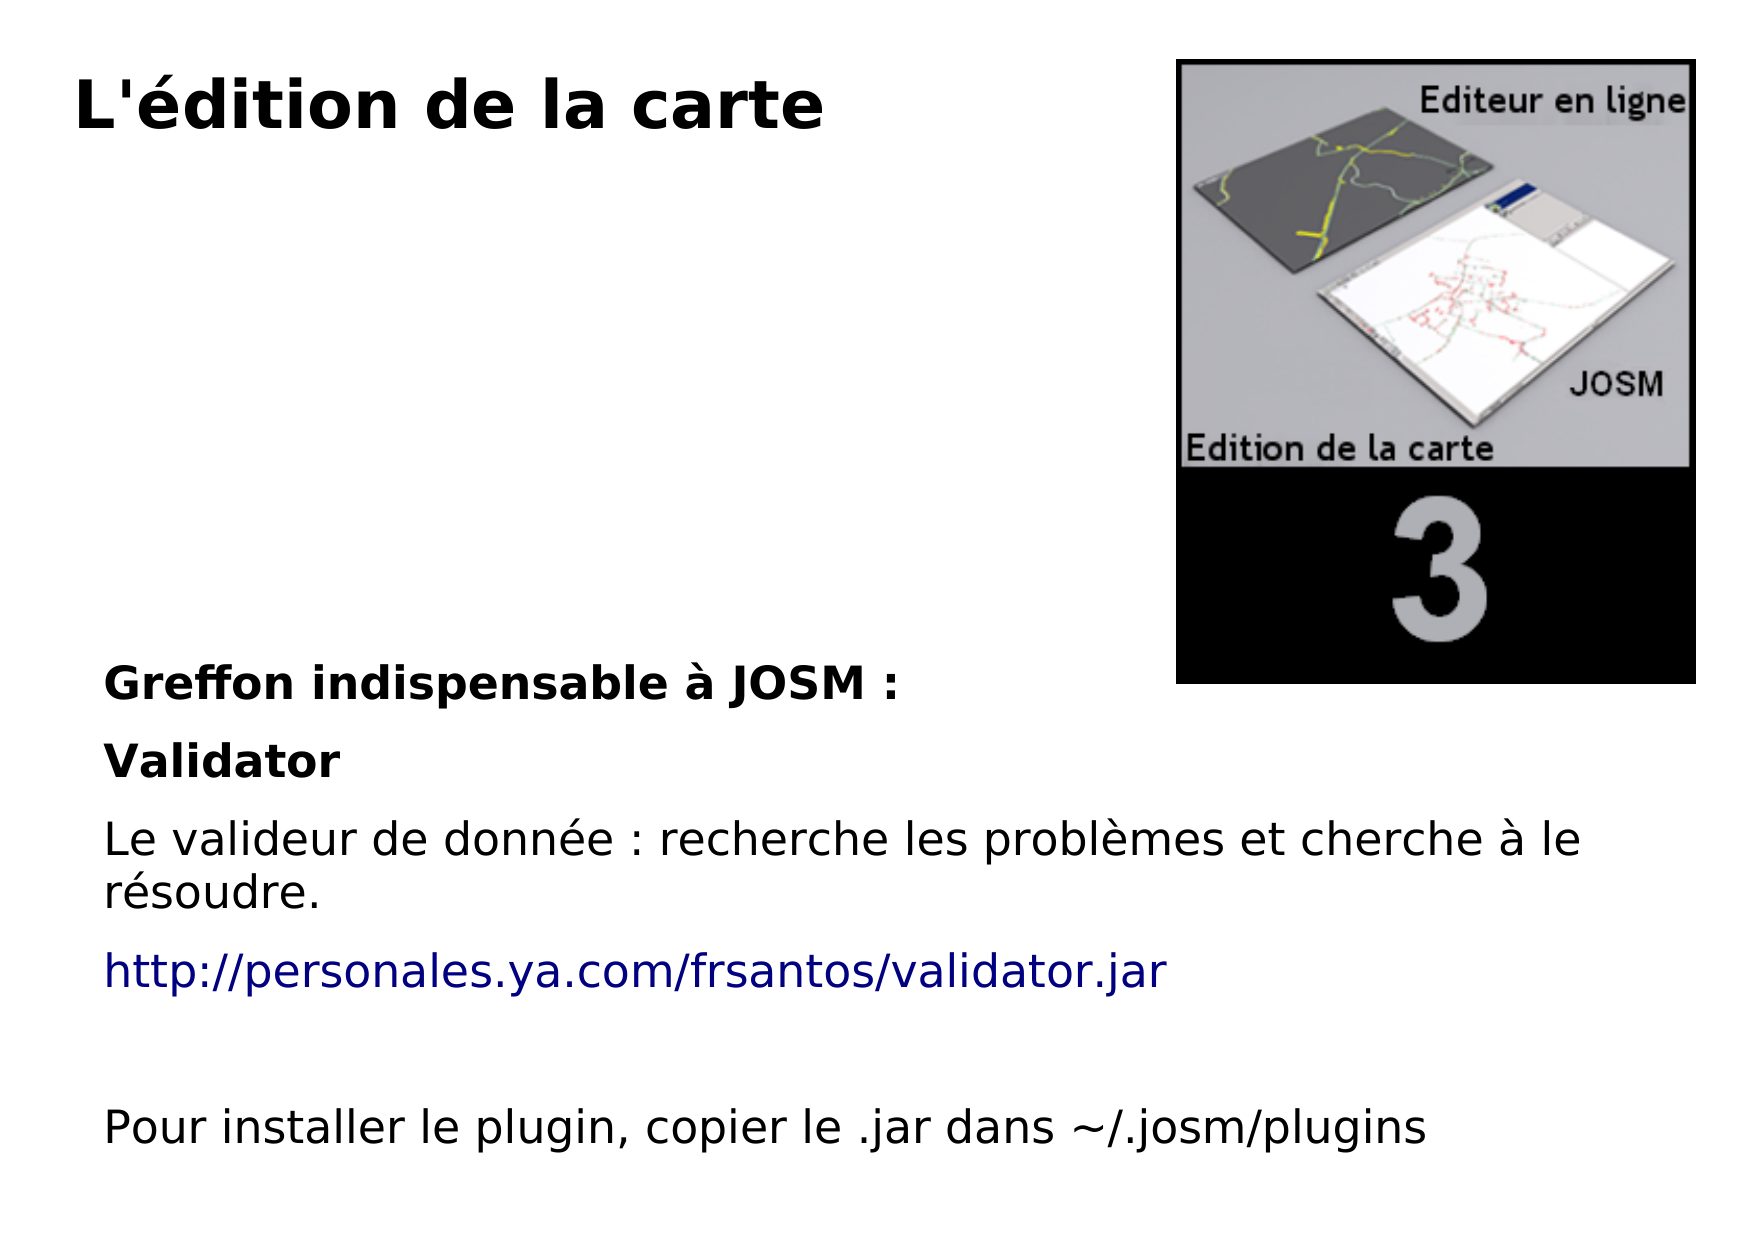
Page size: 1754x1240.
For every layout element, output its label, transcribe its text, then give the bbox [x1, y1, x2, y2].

text_box L'édition de la carte [59, 59, 1182, 152]
text_box Greffon indispensable à JOSM : Validator Le valideur de donnée : recherche les problèmes et cherche à le résoudre. http://personales.ya.com/frsantos/validator.jar Pour installer le plugin, copier le .jar dans ~/.josm/plugins [88, 649, 1695, 1162]
picture [1176, 59, 1696, 684]
